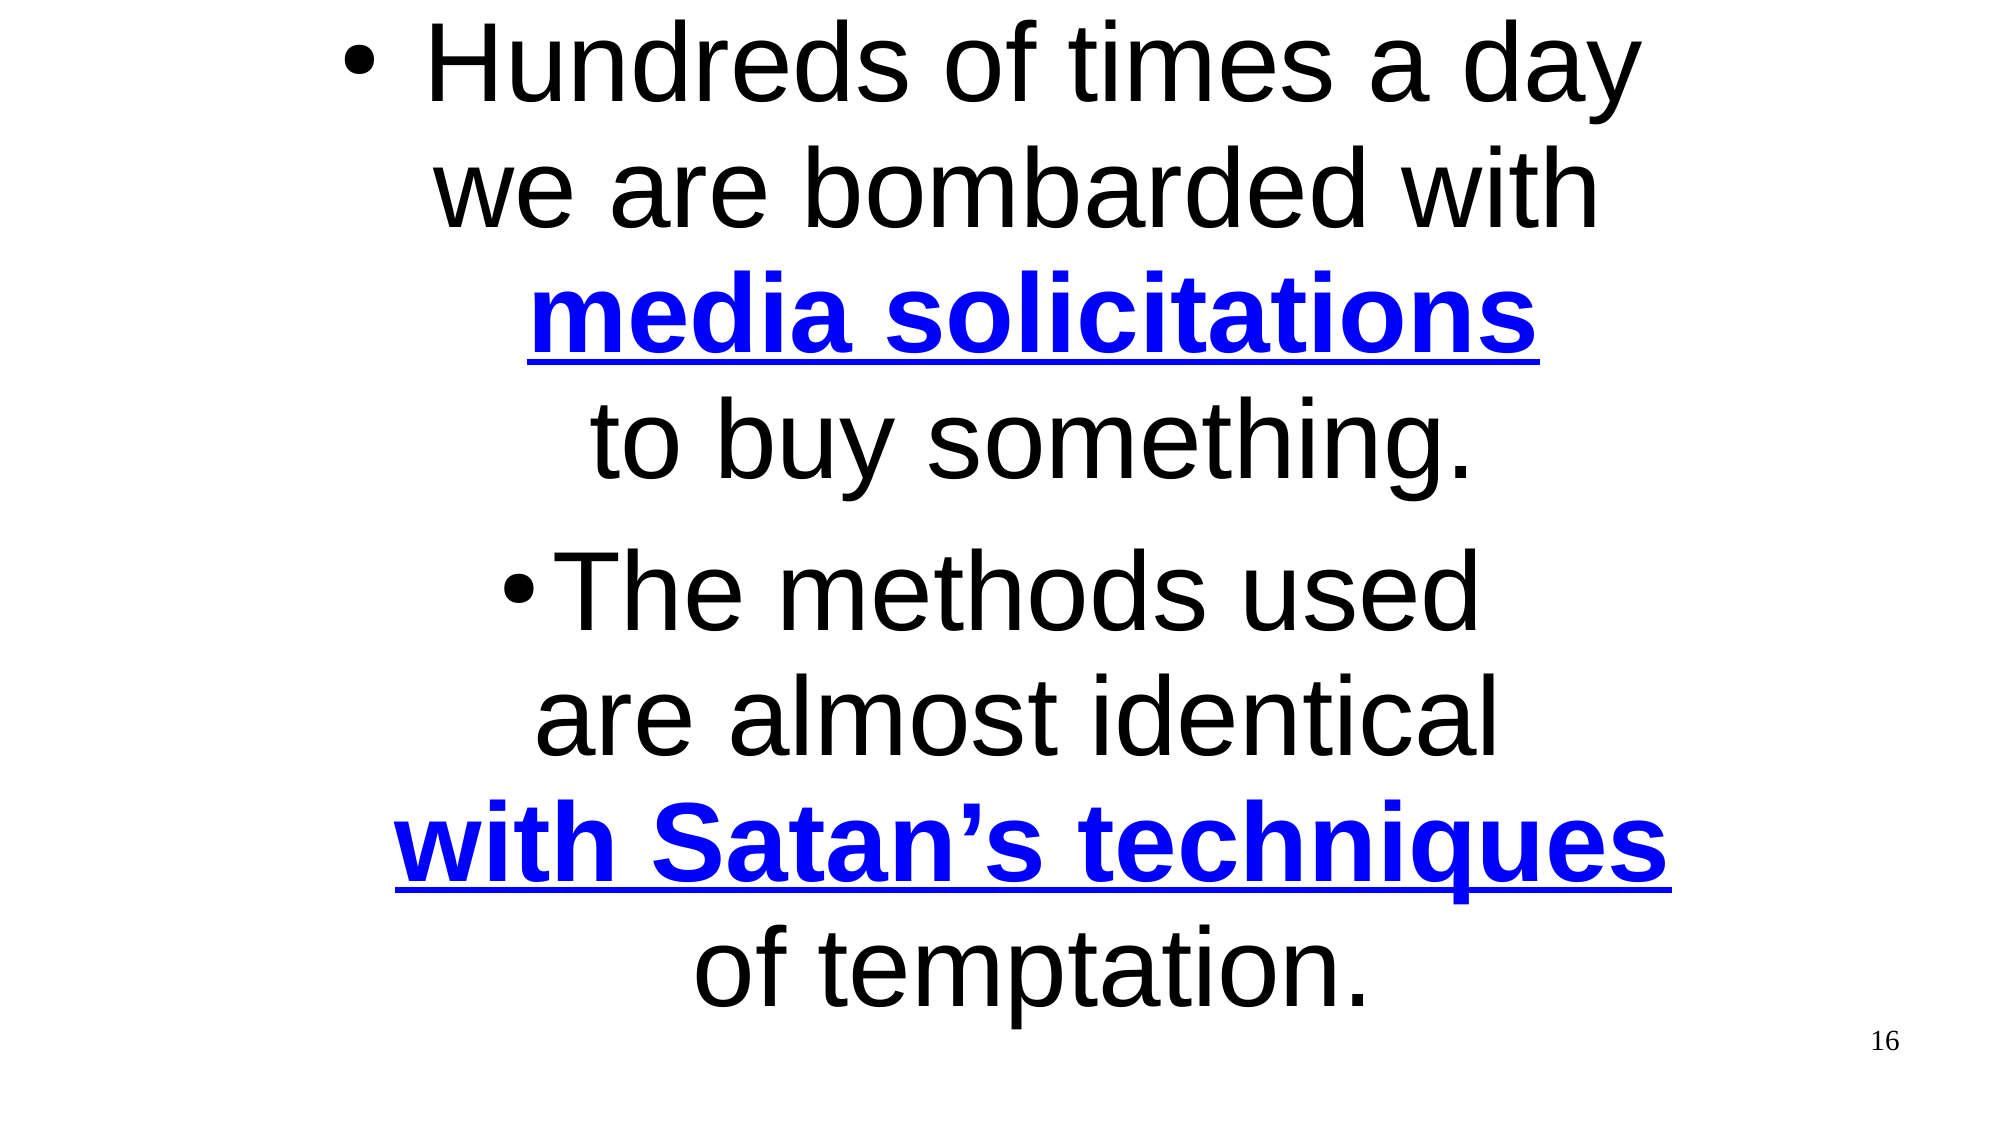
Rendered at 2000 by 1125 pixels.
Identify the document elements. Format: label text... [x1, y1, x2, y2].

list Hundreds of times a day we are bombarded with media solicitations to buy something. The methods used are almost identical with Satan’s techniques of temptation. [0, 0, 1996, 1123]
